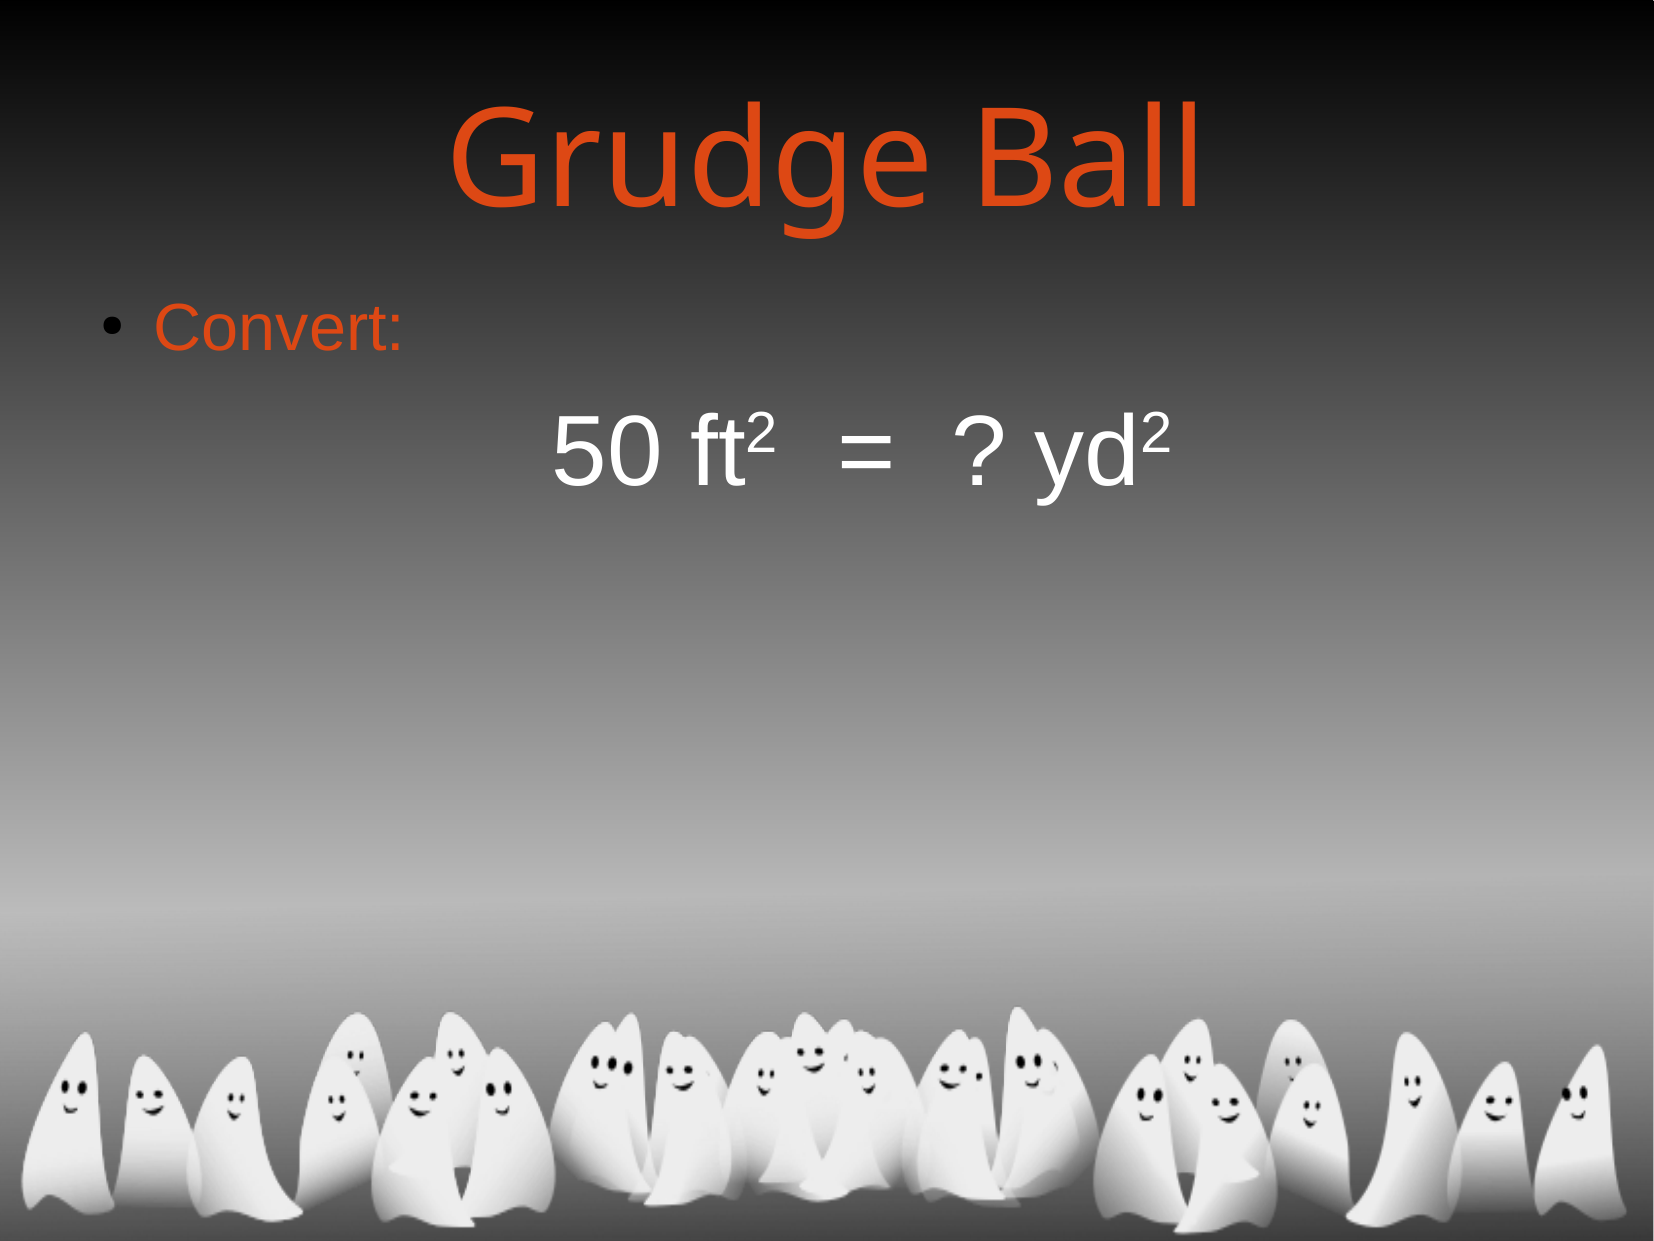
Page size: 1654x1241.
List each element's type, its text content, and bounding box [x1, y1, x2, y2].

picture [0, 873, 1654, 1241]
title Grudge Ball [82, 49, 1571, 257]
list Convert: 50 ft2 = ? yd2 [82, 290, 1571, 873]
